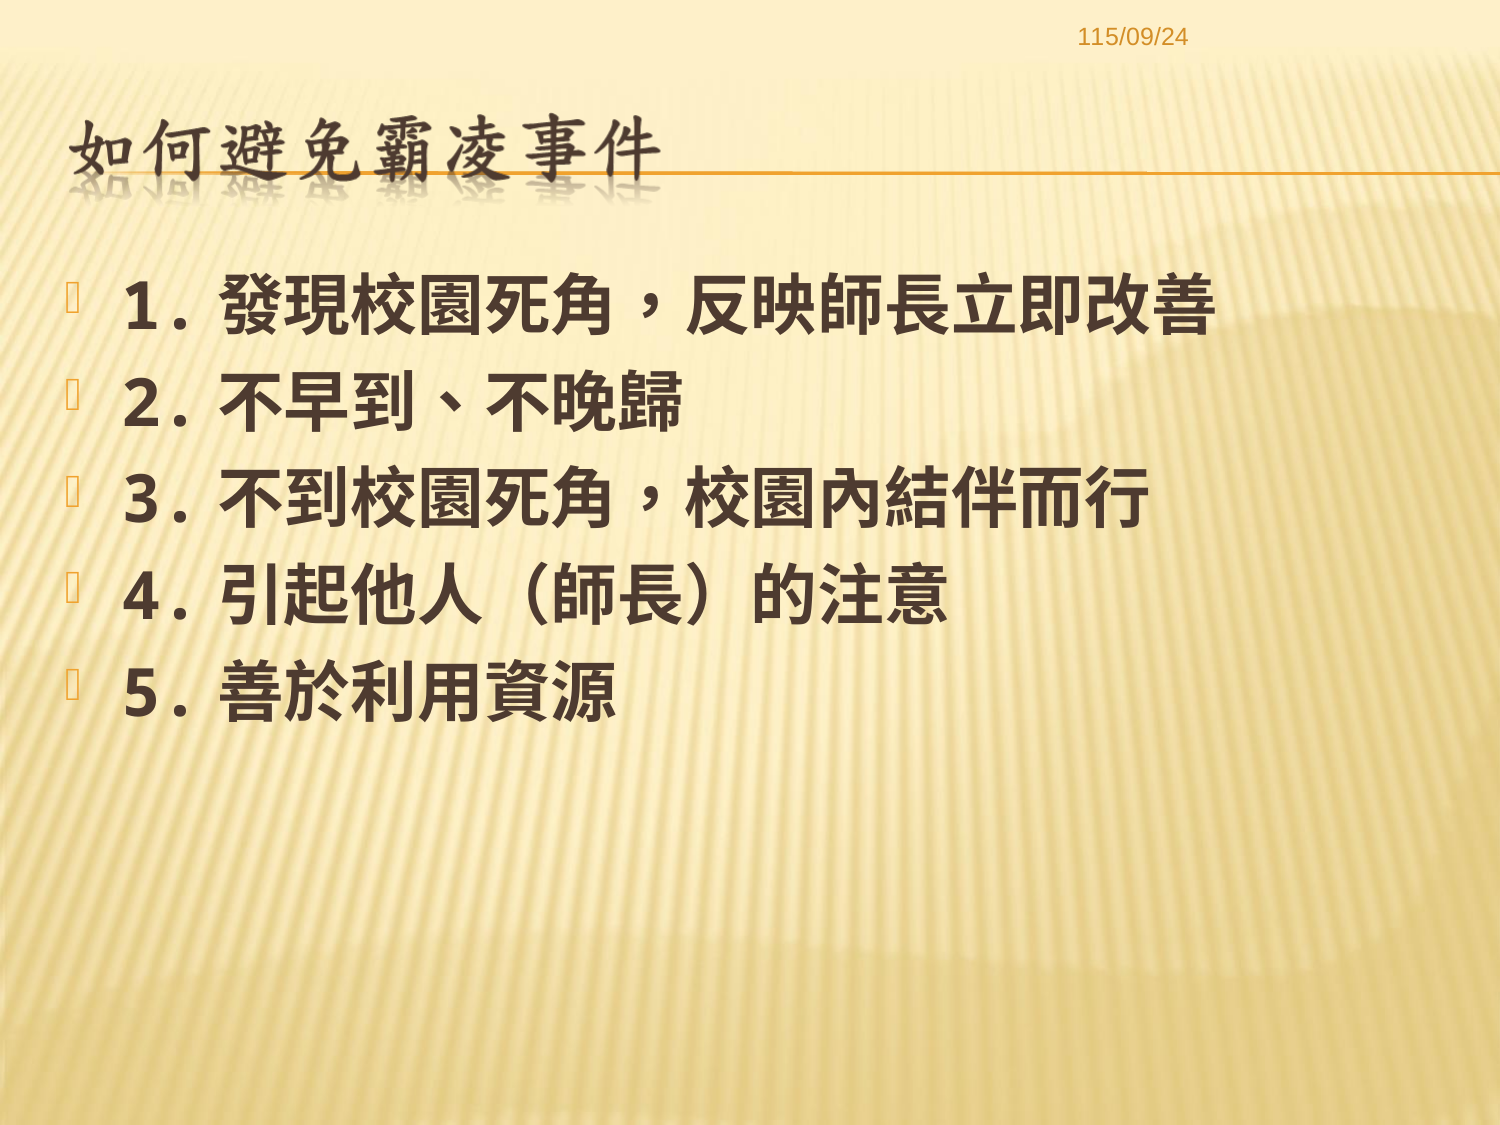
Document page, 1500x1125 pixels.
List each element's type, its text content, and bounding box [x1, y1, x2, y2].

text_box 111/03/15 [1062, 12, 1476, 60]
list 1.發現校園死角，反映師長立即改善 2.不早到、不晚歸 3.不到校園死角，校園內結伴而行 4.引起他人（師長）的注意 5.善於利用資源 [50, 254, 1476, 998]
picture [0, 0, 1500, 1125]
